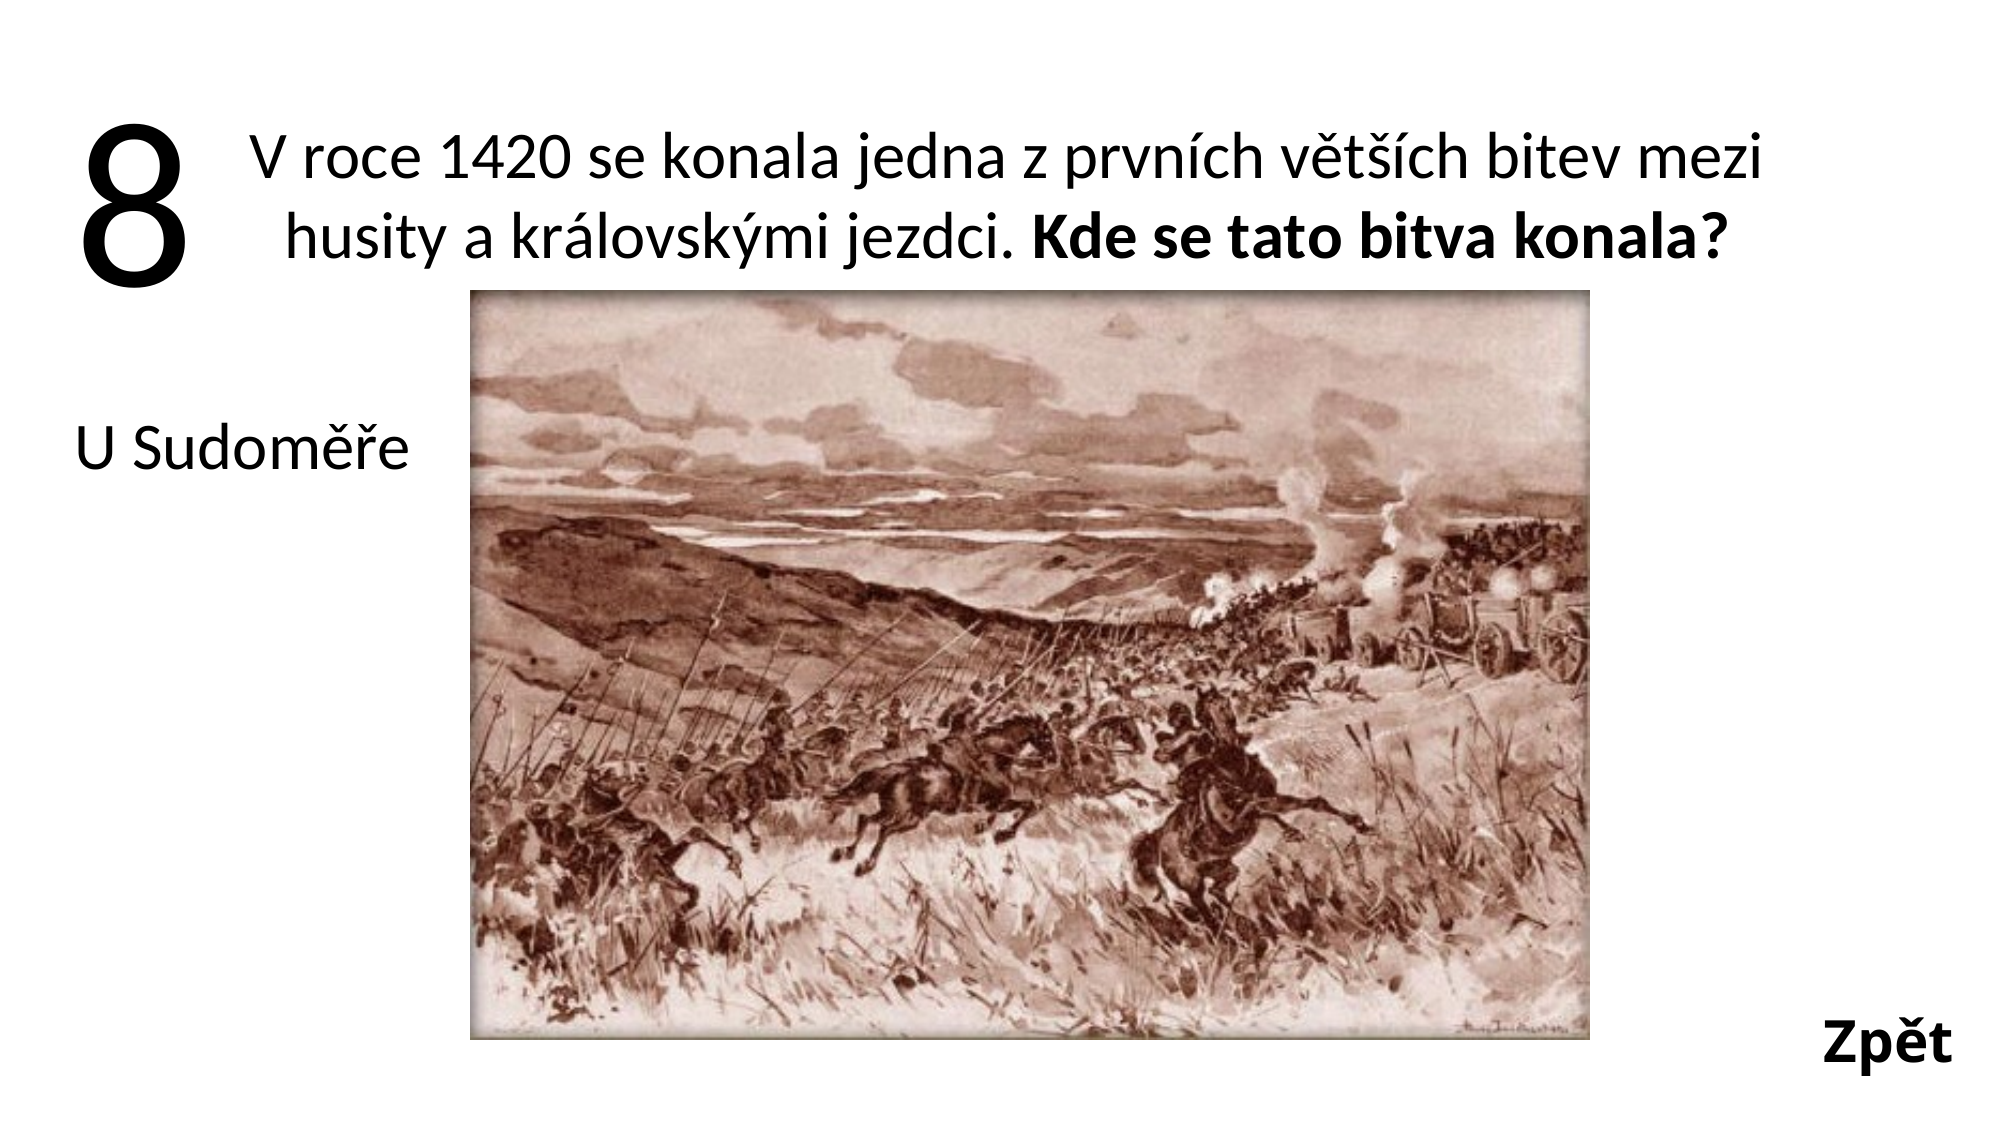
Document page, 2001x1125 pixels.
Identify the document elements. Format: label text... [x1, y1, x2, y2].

text_box V roce 1420 se konala jedna z prvních větších bitev mezi husity a královskými jezdci. Kde se tato bitva konala? [158, 104, 1857, 281]
text_box Zpět [1809, 996, 1970, 1083]
text_box 8 [109, 139, 158, 195]
picture [470, 290, 1590, 1040]
text_box 8 [59, 40, 210, 342]
text_box U Sudoměře [59, 395, 442, 491]
text_box 8 [105, 211, 158, 272]
